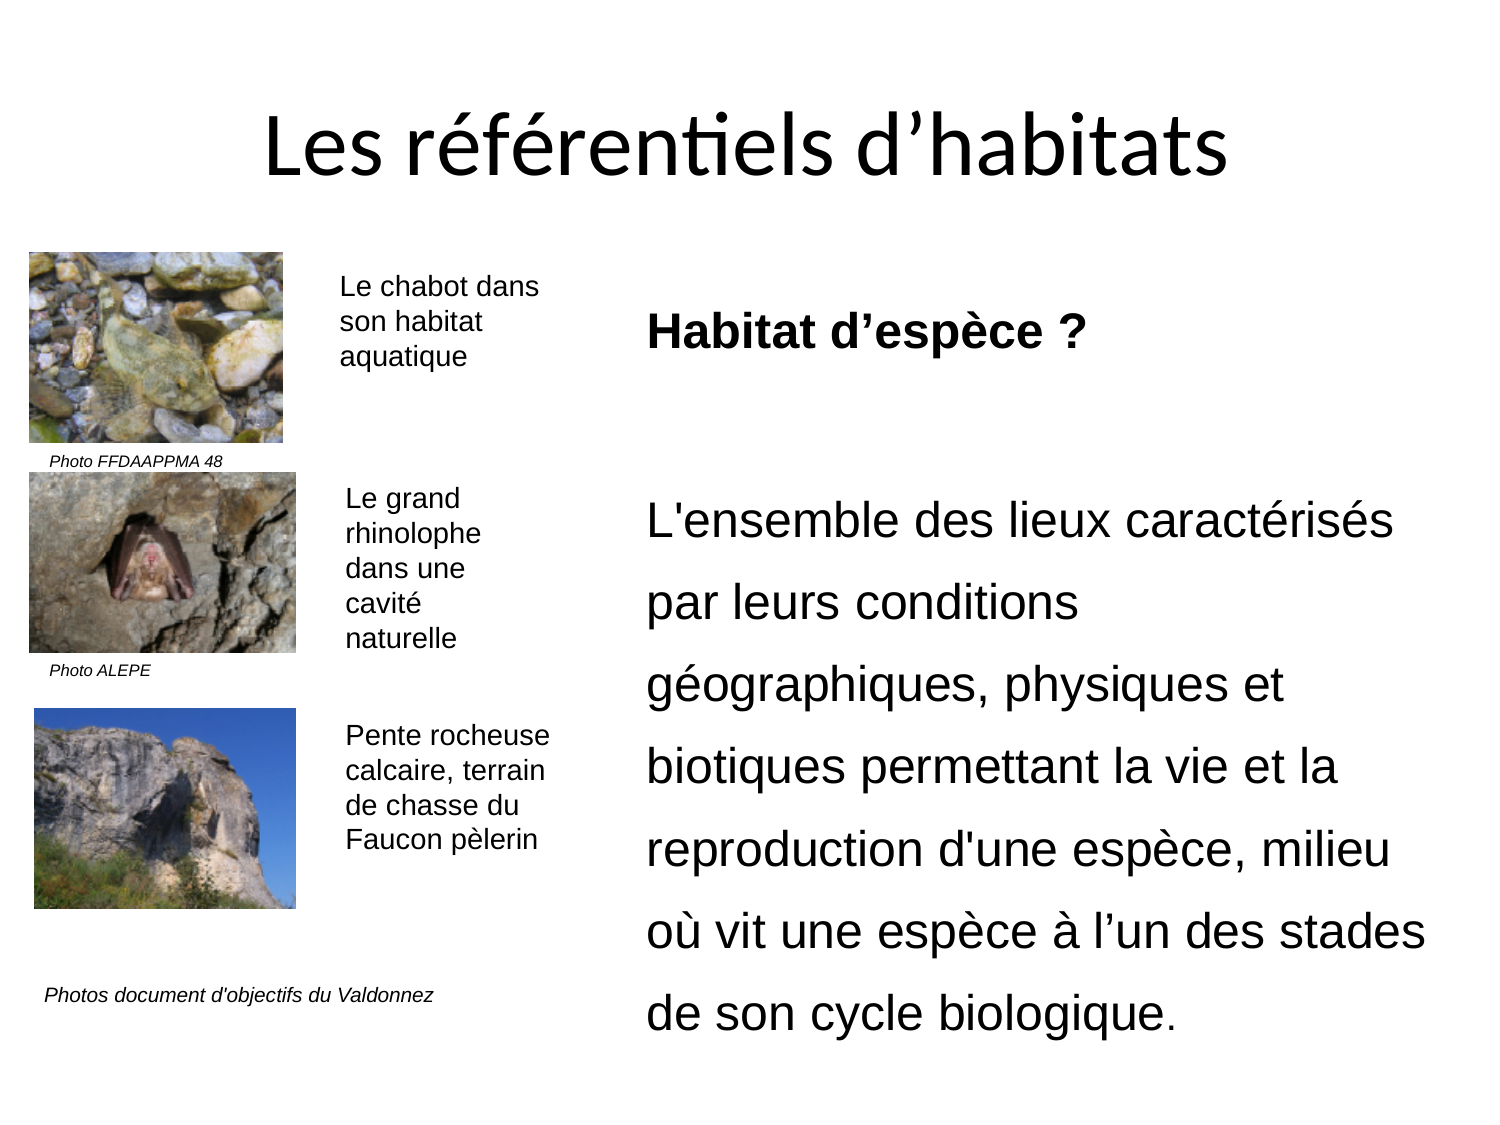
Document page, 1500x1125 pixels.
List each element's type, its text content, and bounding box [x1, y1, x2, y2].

text_box Photo ALEPE [34, 652, 231, 688]
text_box Habitat d’espèce ? L'ensemble des lieux caractérisés par leurs conditions géographiques, physiques et biotiques permettant la vie et la reproduction d'une espèce, milieu où vit une espèce à l’un des stades de son cycle biologique. [631, 268, 1453, 1001]
picture [29, 252, 283, 443]
text_box Le grand rhinolophe dans une cavité naturelle [330, 472, 538, 663]
text_box Photos document d'objectifs du Valdonnez [29, 974, 473, 1015]
text_box Photo FFDAAPPMA 48 [34, 442, 283, 478]
title Les référentiels d’habitats [75, 21, 1421, 257]
picture [34, 708, 296, 909]
text_box Pente rocheuse calcaire, terrain de chasse du Faucon pèlerin [330, 708, 567, 934]
picture [29, 472, 296, 653]
text_box Le chabot dans son habitat aquatique [324, 259, 591, 380]
